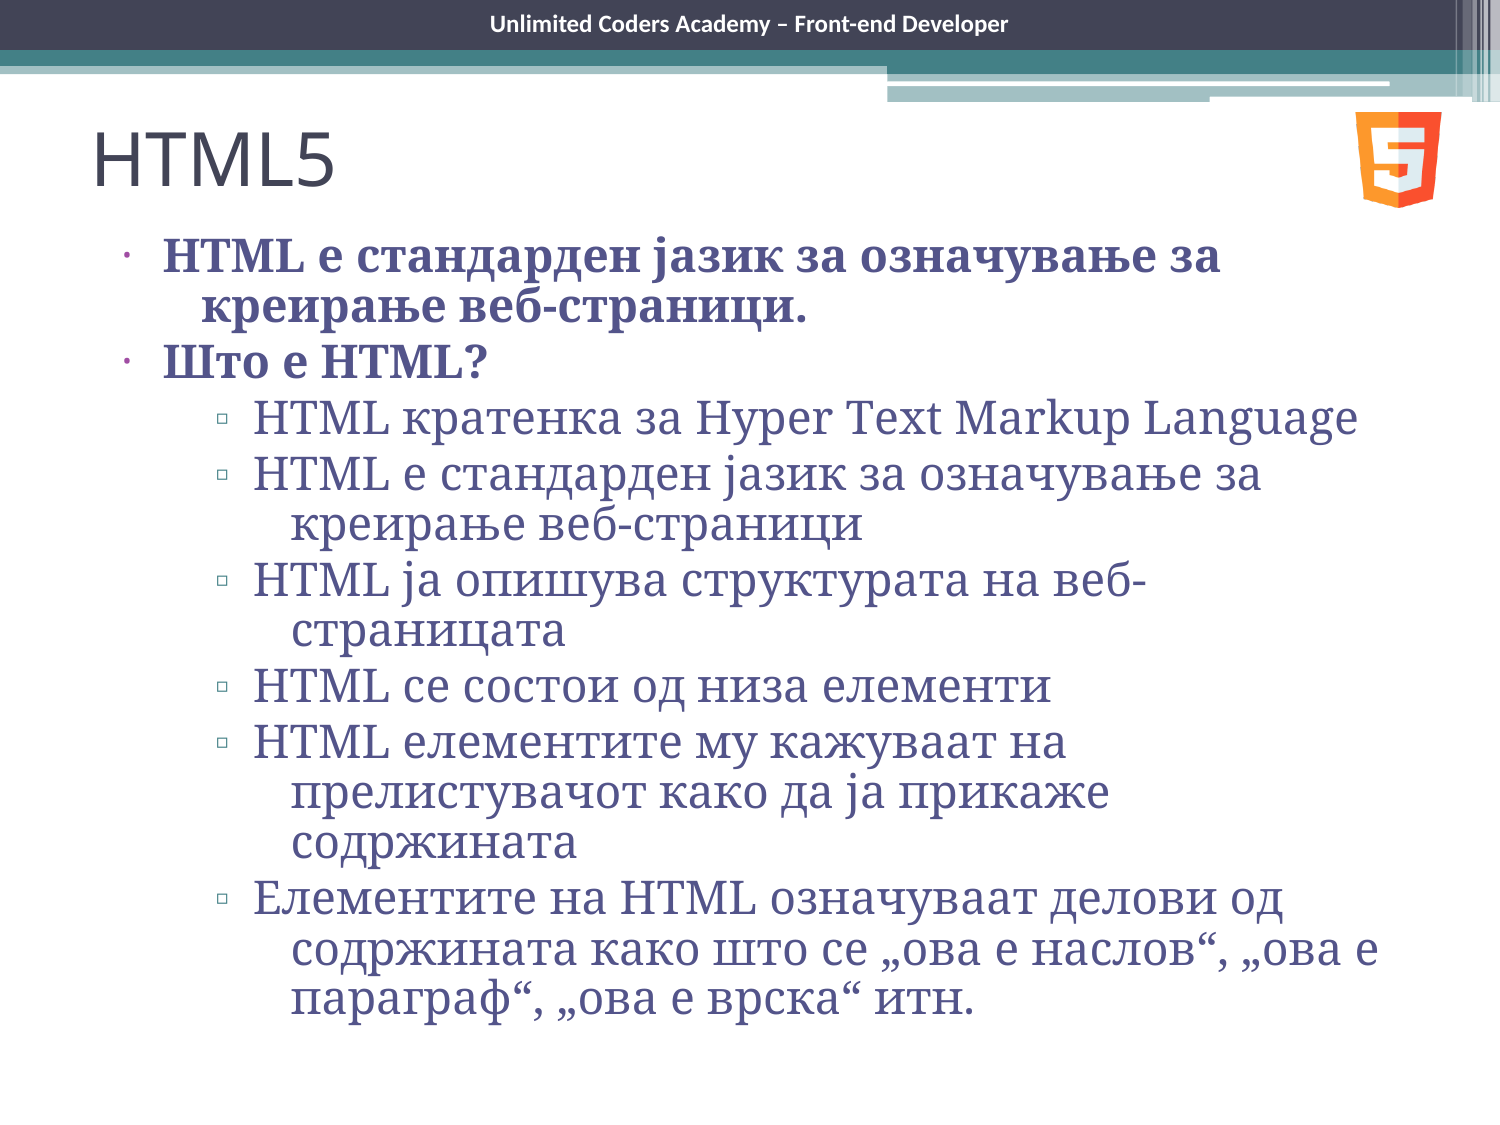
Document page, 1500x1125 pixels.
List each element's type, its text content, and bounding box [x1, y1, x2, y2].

title HTML5 [75, 99, 1426, 213]
picture [1350, 112, 1446, 209]
list HTML е стандарден јазик за означување за креирање веб-страници. Што е HTML? HTML кратенка за Hyper Text Markup Language HTML е стандарден јазик за означување за креирање веб-страници HTML ја опишува структурата на веб-страницата HTML се состои од низа елементи HTML елементите му кажуваат на прелистувачот како да ја прикаже содржината Елементите на HTML означуваат делови од содржината како што се „ова е наслов“, „ова е параграф“, „ова е врска“ итн. [75, 224, 1426, 1079]
text_box Unlimited Coders Academy – Front-end Developer [0, 0, 1500, 38]
